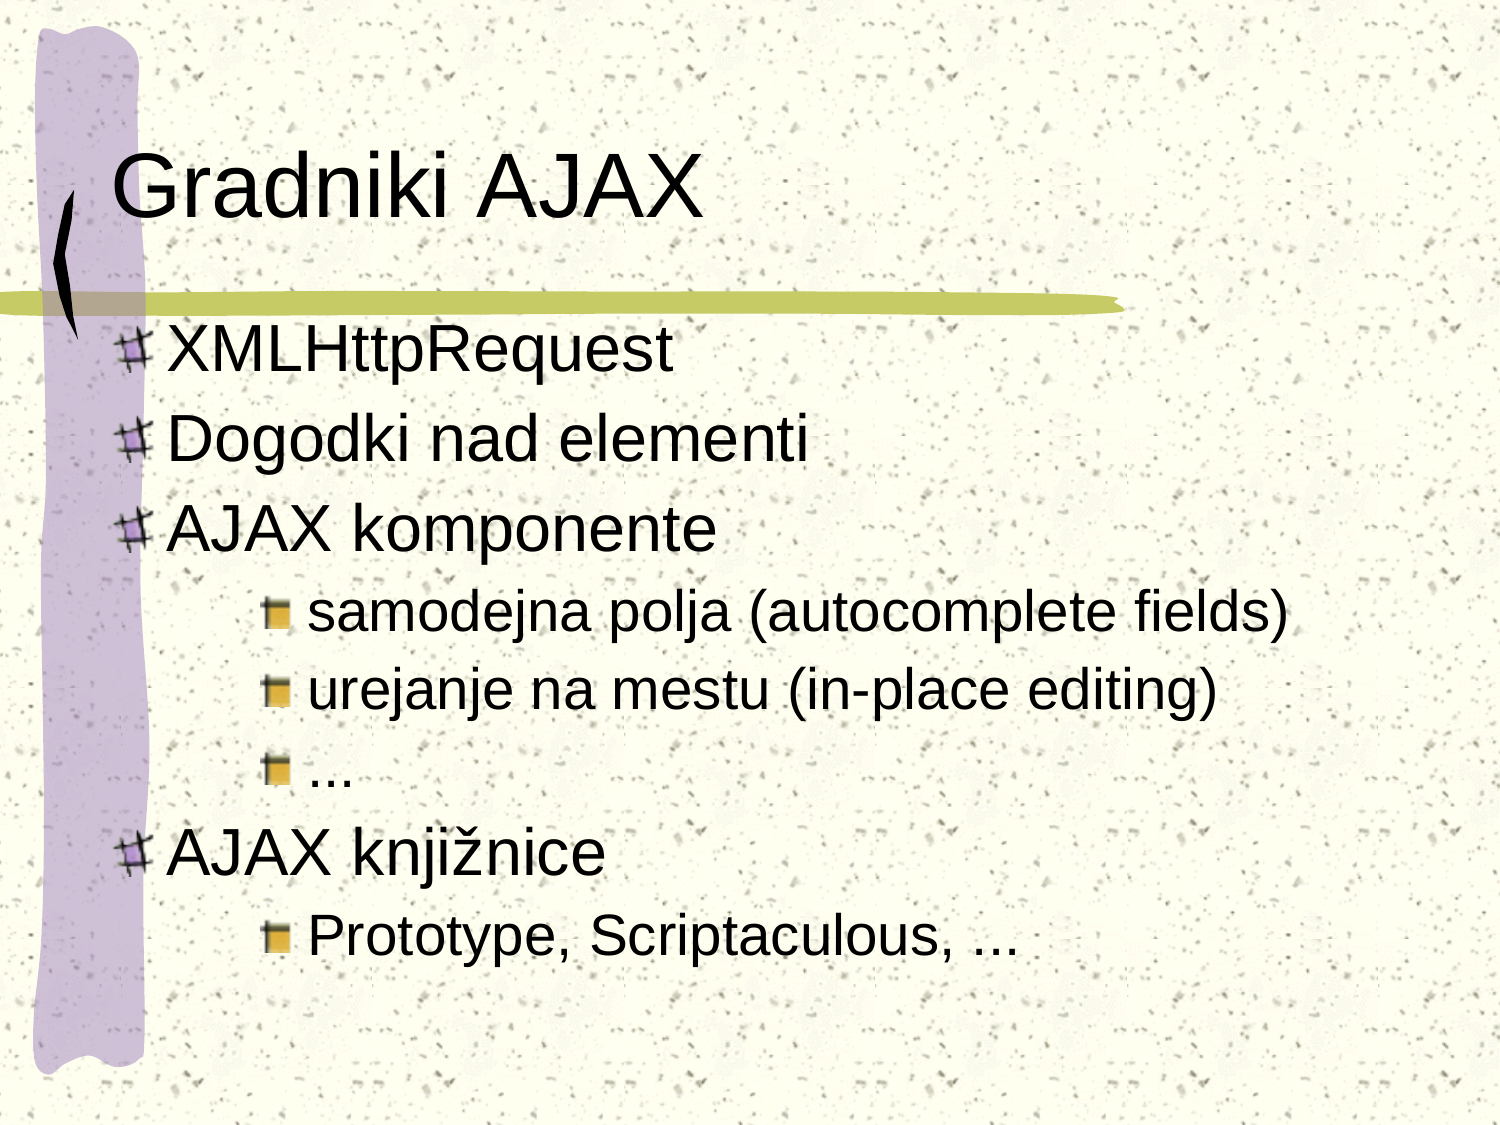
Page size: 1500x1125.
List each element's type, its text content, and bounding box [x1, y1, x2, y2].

list XMLHttpRequest Dogodki nad elementi AJAX komponente samodejna polja (autocomplete fields) urejanje na mestu (in-place editing) ... AJAX knjižnice Prototype, Scriptaculous, ... [110, 312, 1392, 1022]
picture [0, 0, 1500, 1125]
title Gradniki AJAX [110, 93, 1392, 282]
